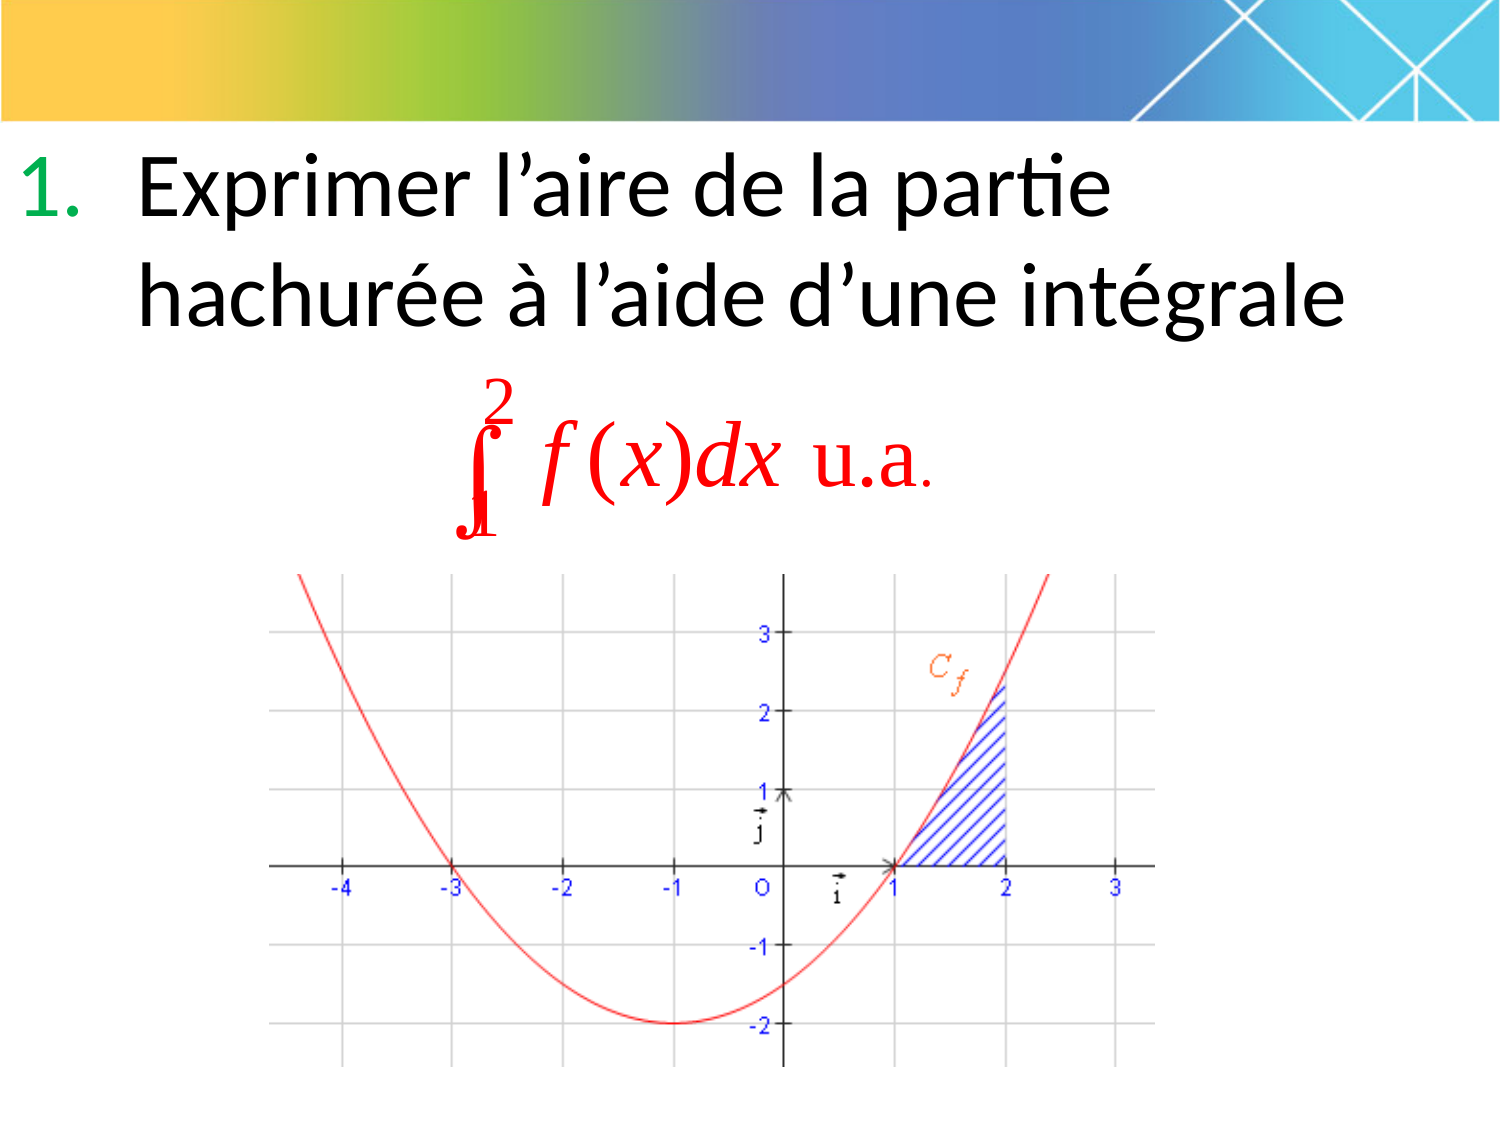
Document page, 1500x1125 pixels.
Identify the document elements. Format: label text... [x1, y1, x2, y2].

picture [0, 0, 1500, 116]
title Exprimer l’aire de la partie hachurée à l’aide d’une intégrale [0, 116, 1500, 352]
picture [269, 574, 1155, 1067]
chart [433, 363, 942, 551]
